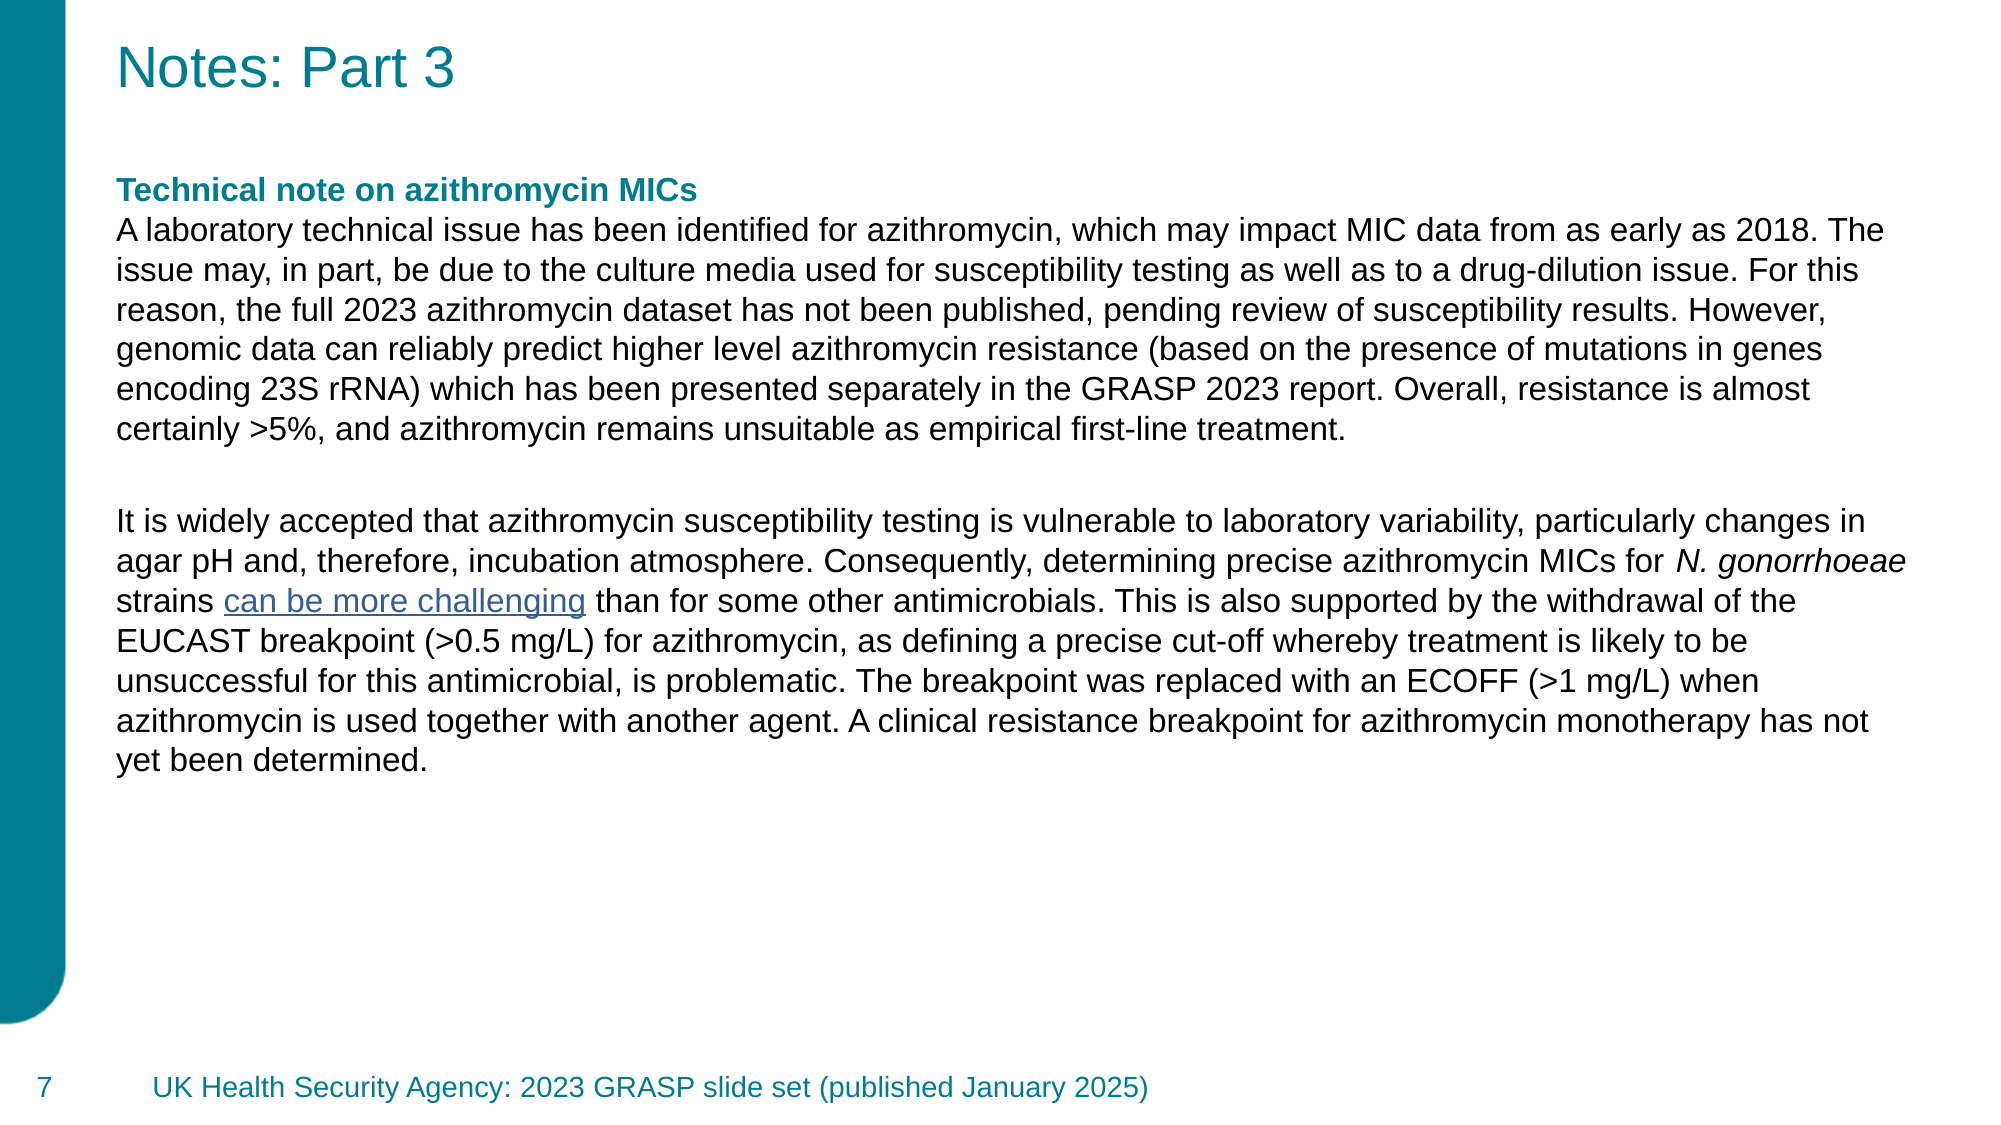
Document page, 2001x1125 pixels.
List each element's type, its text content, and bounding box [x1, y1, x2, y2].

list Technical note on azithromycin MICs A laboratory technical issue has been identified for azithromycin, which may impact MIC data from as early as 2018. The issue may, in part, be due to the culture media used for susceptibility testing as well as to a drug-dilution issue. For this reason, the full 2023 azithromycin dataset has not been published, pending review of susceptibility results. However, genomic data can reliably predict higher level azithromycin resistance (based on the presence of mutations in genes encoding 23S rRNA) which has been presented separately in the GRASP 2023 report. Overall, resistance is almost certainly >5%, and azithromycin remains unsuitable as empirical first-line treatment. It is widely accepted that azithromycin susceptibility testing is vulnerable to laboratory variability, particularly changes in agar pH and, therefore, incubation atmosphere. Consequently, determining precise azithromycin MICs for N. gonorrhoeae strains can be more challenging than for some other antimicrobials. This is also supported by the withdrawal of the EUCAST breakpoint (>0.5 mg/L) for azithromycin, as defining a precise cut-off whereby treatment is likely to be unsuccessful for this antimicrobial, is problematic. The breakpoint was replaced with an ECOFF (>1 mg/L) when azithromycin is used together with another agent. A clinical resistance breakpoint for azithromycin monotherapy has not yet been determined. [100, 140, 1926, 802]
text_box [21, 1056, 120, 1117]
text_box UK Health Security Agency: 2023 GRASP slide set (published January 2025) [137, 1056, 1780, 1116]
title Notes: Part 3 [101, 29, 1926, 109]
